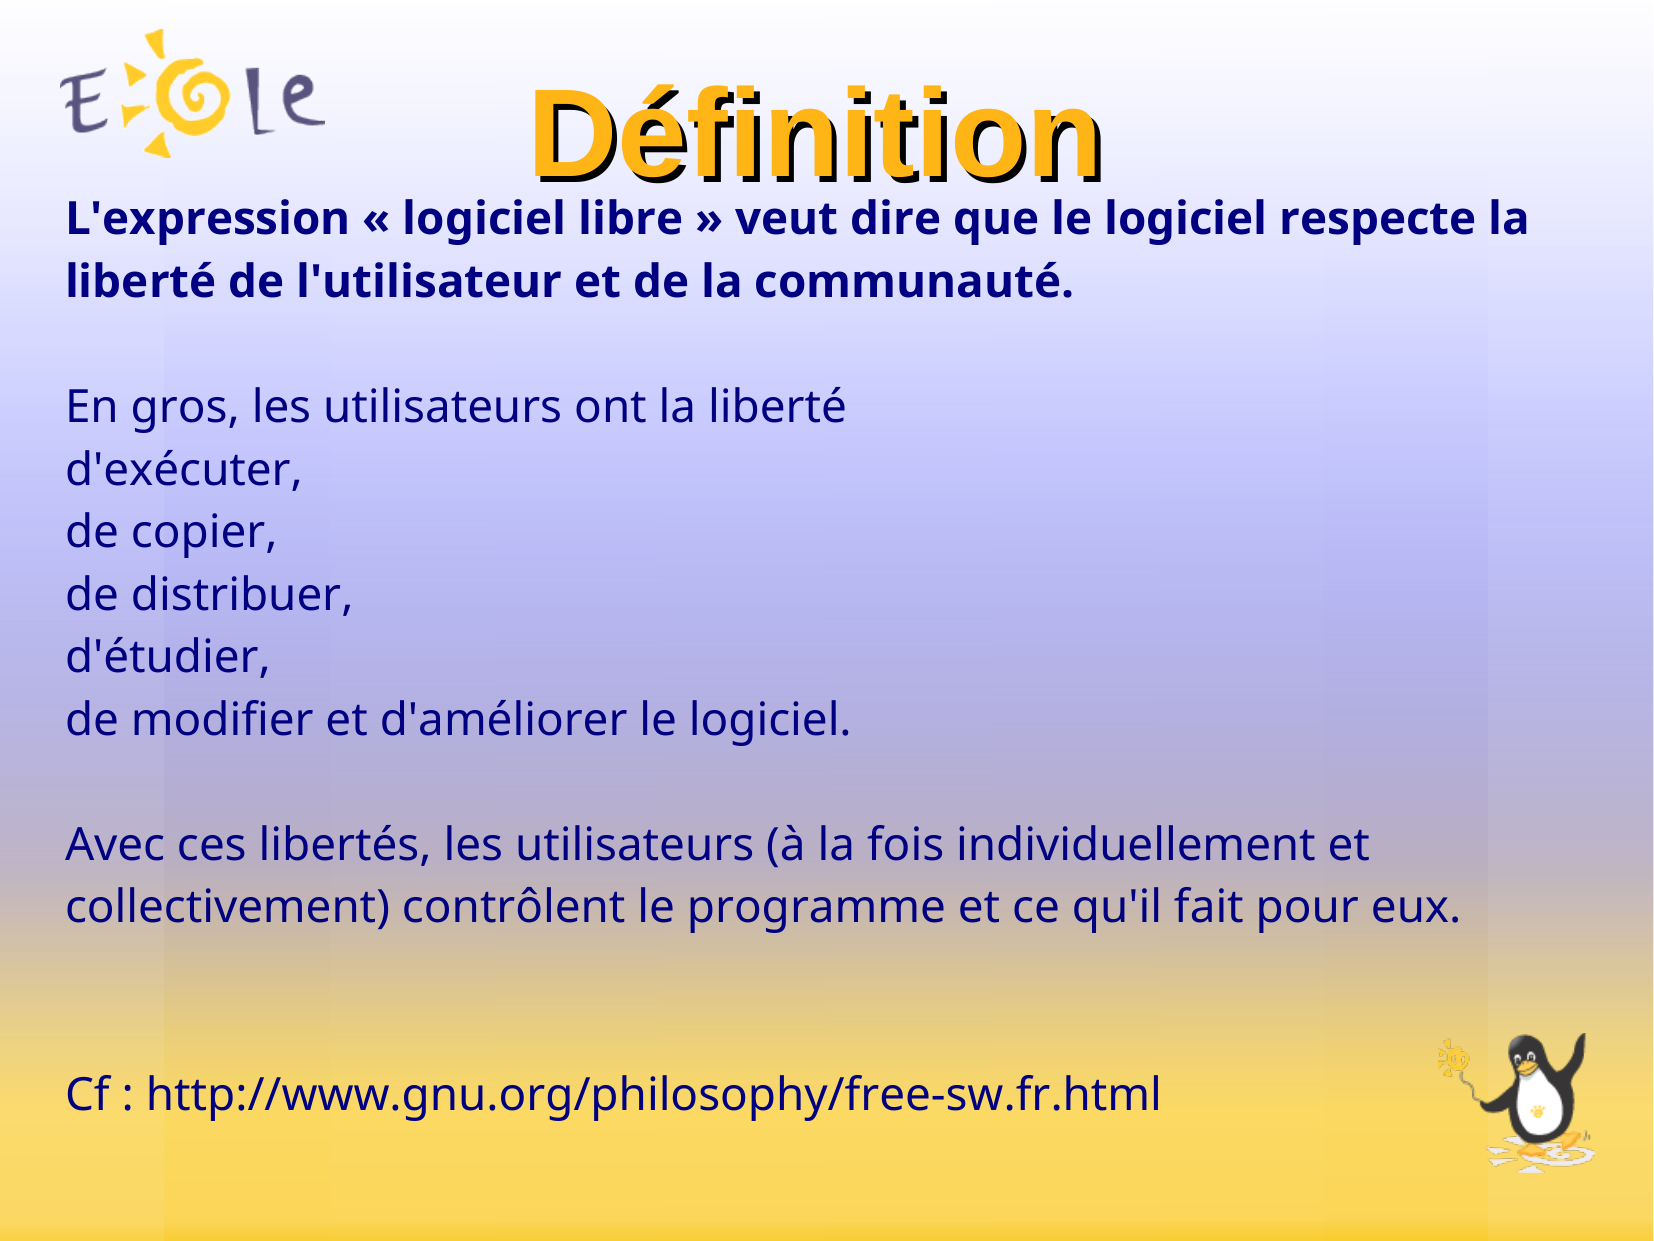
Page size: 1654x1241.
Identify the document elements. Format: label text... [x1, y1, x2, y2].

title Définition [88, 29, 1577, 237]
subtitle L'expression « logiciel libre » veut dire que le logiciel respecte la liberté de l'utilisateur et de la communauté. En gros, les utilisateurs ont la liberté d'exécuter, de copier, de distribuer, d'étudier, de modifier et d'améliorer le logiciel. Avec ces libertés, les utilisateurs (à la fois individuellement et collectivement) contrôlent le programme et ce qu'il fait pour eux. Cf : http://www.gnu.org/philosophy/free-sw.fr.html [64, 240, 1654, 1070]
picture [0, 0, 1654, 1241]
